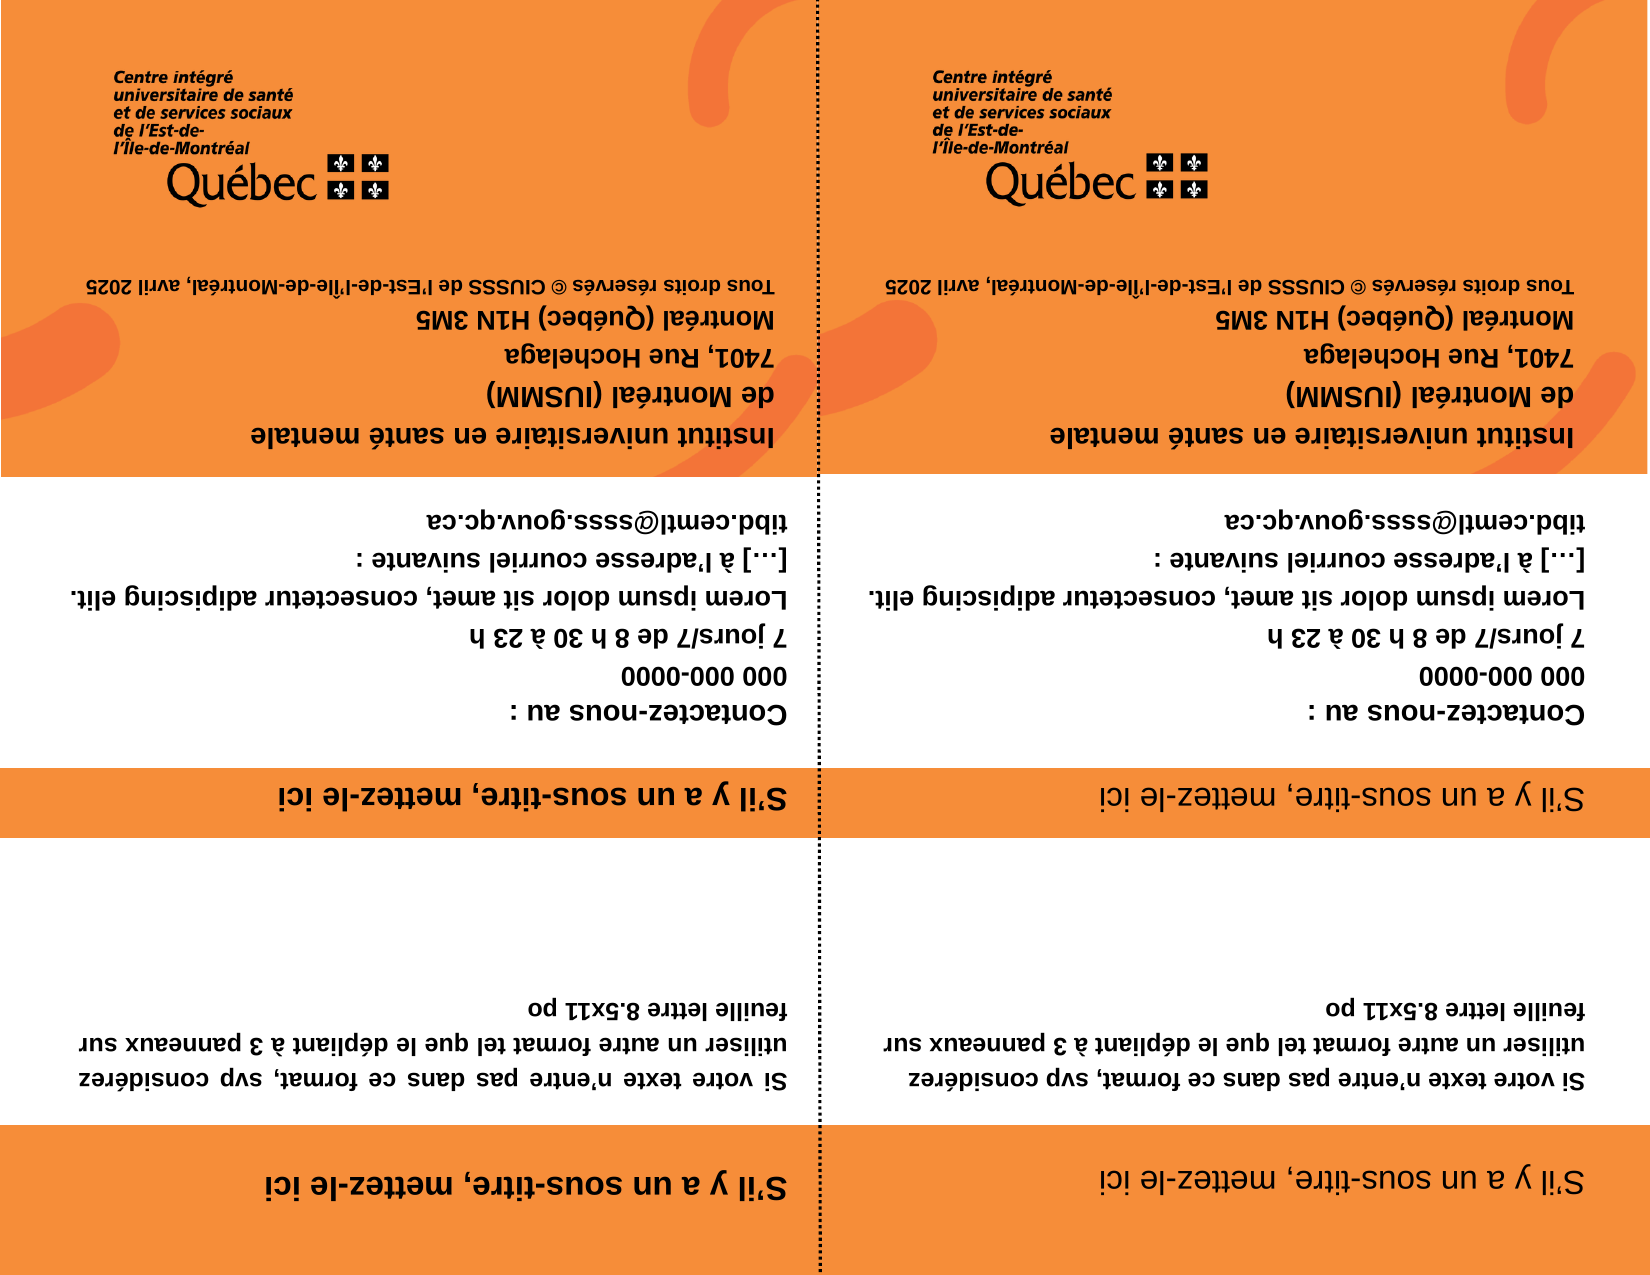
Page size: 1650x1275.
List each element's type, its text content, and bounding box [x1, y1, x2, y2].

text_box Si votre texte n’entre pas dans ce format, svp considérez utiliser un autre format tel que le dépliant à 3 panneaux sur feuille lettre 8.5x11 po [59, 997, 788, 1104]
text_box S’il y a un sous-titre, mettez-le ici [38, 743, 788, 829]
text_box Contactez-nous au : 000 000-0000 7 jours/7 de 8 h 30 à 23 h Lorem ipsum dolor sit amet, consectetur adipiscing elit. […] à l’adresse courriel suivante : tibd.cemtl@ssss.gouv.qc.ca [851, 476, 1586, 741]
text_box Contactez-nous au : 000 000-0000 7 jours/7 de 8 h 30 à 23 h Lorem ipsum dolor sit amet, consectetur adipiscing elit. […] à l’adresse courriel suivante : tibd.cemtl@ssss.gouv.qc.ca [53, 476, 788, 741]
text_box Institut universitaire en santé mentale de Montréal (IUSMM) 7401, Rue Hochelaga Montréal (Québec) H1N 3M5 Tous droits réservés © CIUSSS de l’Est-de-l’Île-de-Montréal, avril 2025 [855, 240, 1575, 464]
picture [0, 0, 1648, 477]
text_box [868, 40, 1266, 228]
text_box [49, 40, 447, 229]
text_box S’il y a un sous-titre, mettez-le ici [842, 1101, 1586, 1212]
text_box Si votre texte n’entre pas dans ce format, svp considérez utiliser un autre format tel que le dépliant à 3 panneaux sur feuille lettre 8.5x11 po [857, 997, 1586, 1104]
text_box Institut universitaire en santé mentale de Montréal (IUSMM) 7401, Rue Hochelaga Montréal (Québec) H1N 3M5 Tous droits réservés © CIUSSS de l’Est-de-l’Île-de-Montréal, avril 2025 [55, 240, 775, 464]
text_box S’il y a un sous-titre, mettez-le ici [836, 743, 1586, 829]
text_box [0, 768, 1650, 838]
text_box S’il y a un sous-titre, mettez-le ici [44, 1107, 788, 1218]
text_box [0, 1125, 1650, 1275]
